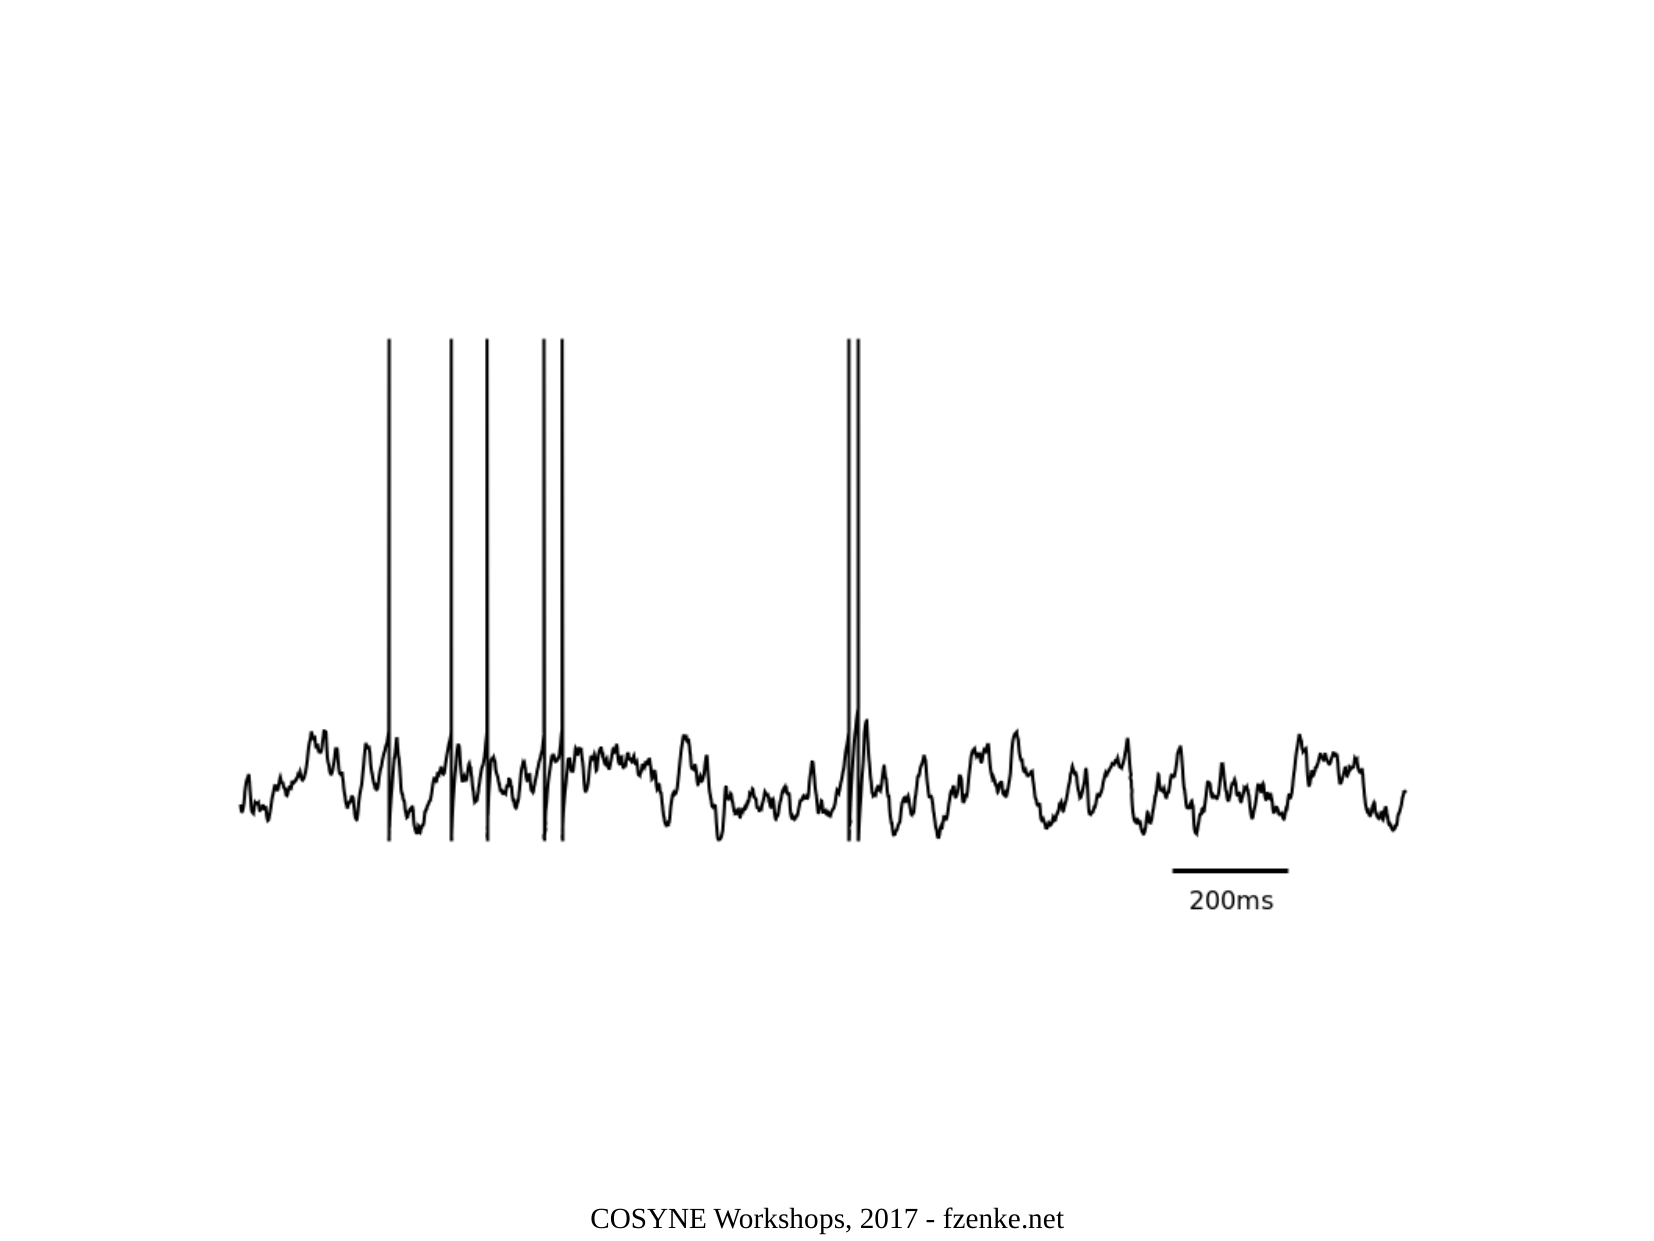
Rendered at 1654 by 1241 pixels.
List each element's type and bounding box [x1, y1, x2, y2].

picture [201, 307, 1452, 933]
